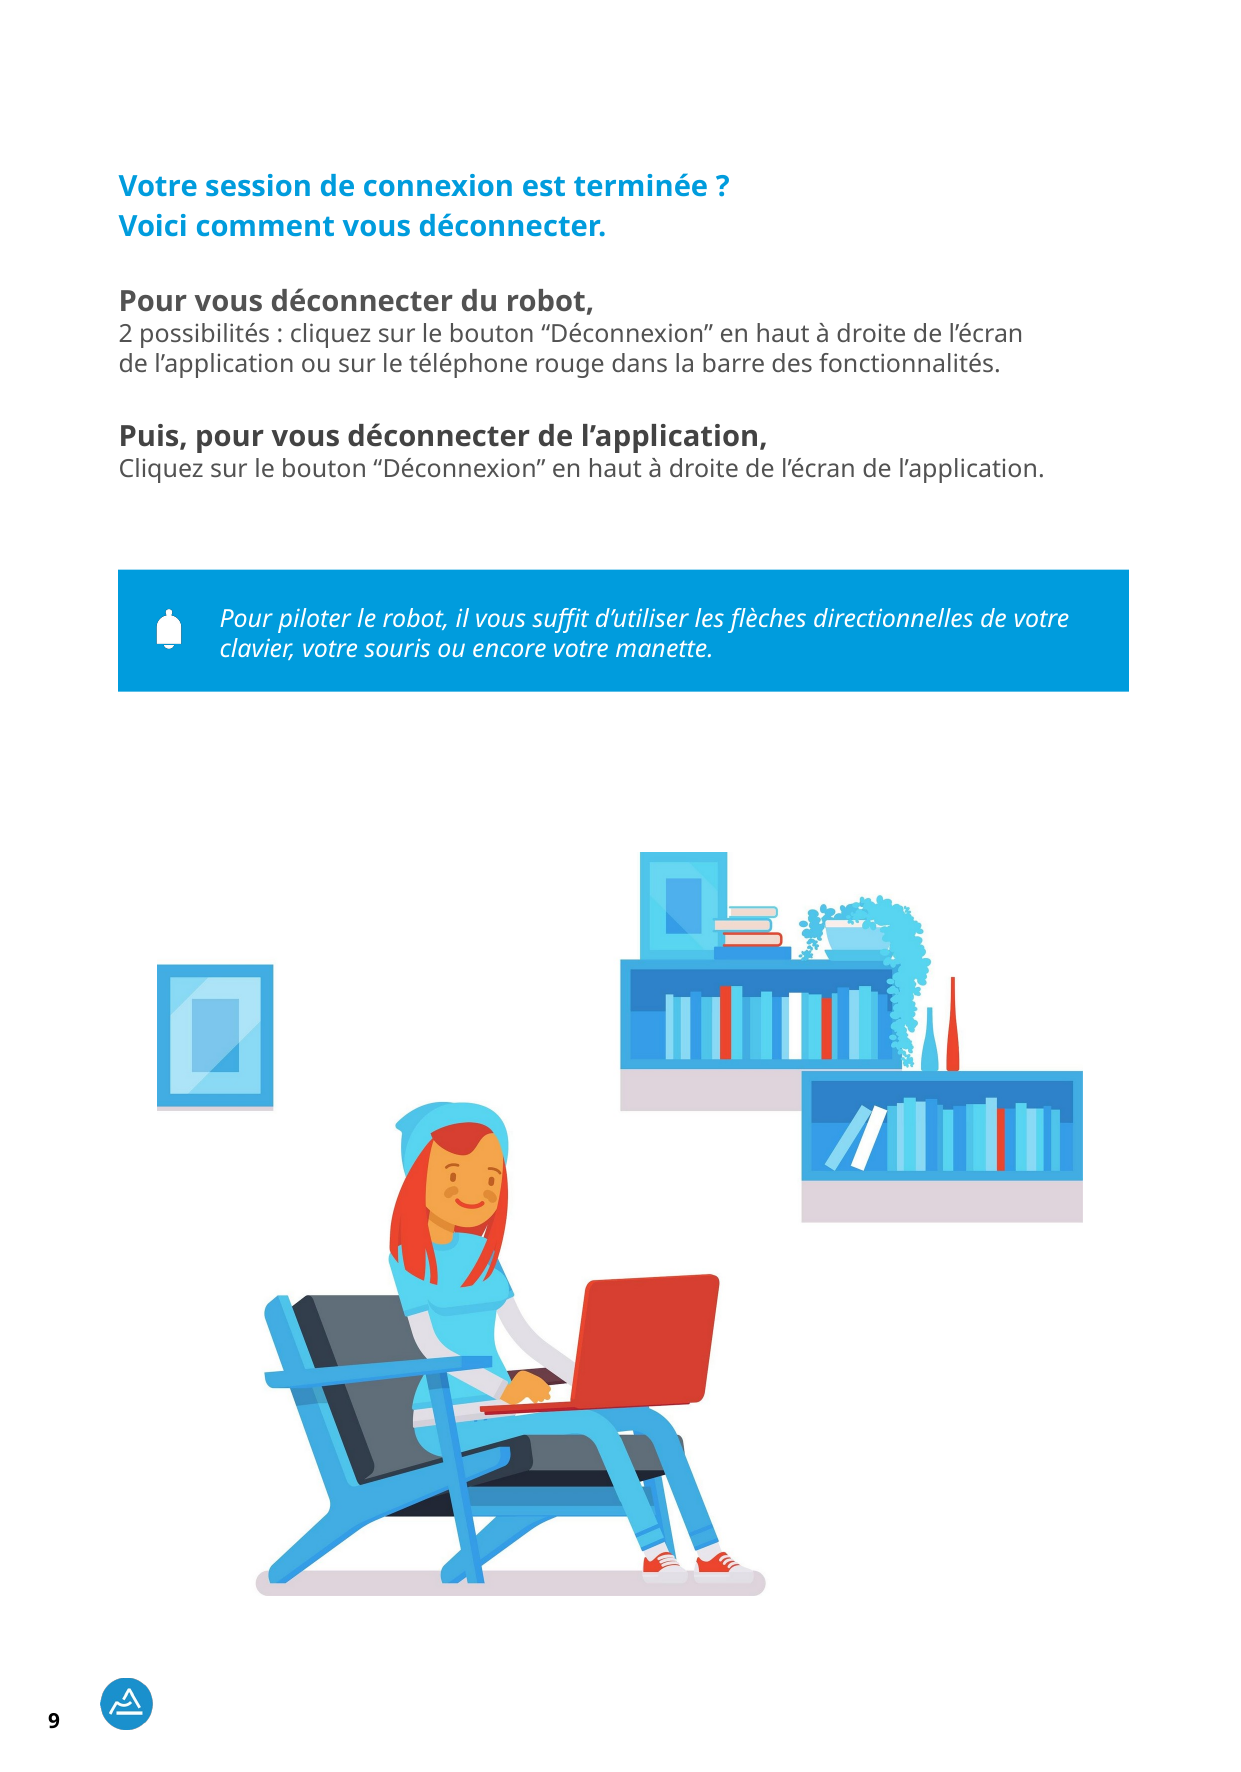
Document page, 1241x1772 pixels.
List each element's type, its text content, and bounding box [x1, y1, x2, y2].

text_box [118, 569, 1129, 692]
text_box Pour piloter le robot, il vous suffit d’utiliser les flèches directionnelles de votre clavier, votre souris ou encore votre manette. [204, 587, 1111, 676]
picture [157, 610, 181, 643]
picture [100, 1678, 159, 1731]
text_box 9 [8, 1670, 75, 1748]
picture [157, 852, 1083, 1596]
text_box Votre session de connexion est terminée ? Voici comment vous déconnecter. Pour vous déconnecter du robot, 2 possibilités : cliquez sur le bouton “Déconnexion” en haut à droite de l’écran de l’application ou sur le téléphone rouge dans la barre des fonctionnalités. Puis, pour vous déconnecter de l’application, Cliquez sur le bouton “Déconnexion” en haut à droite de l’écran de l’application. [103, 146, 1115, 524]
